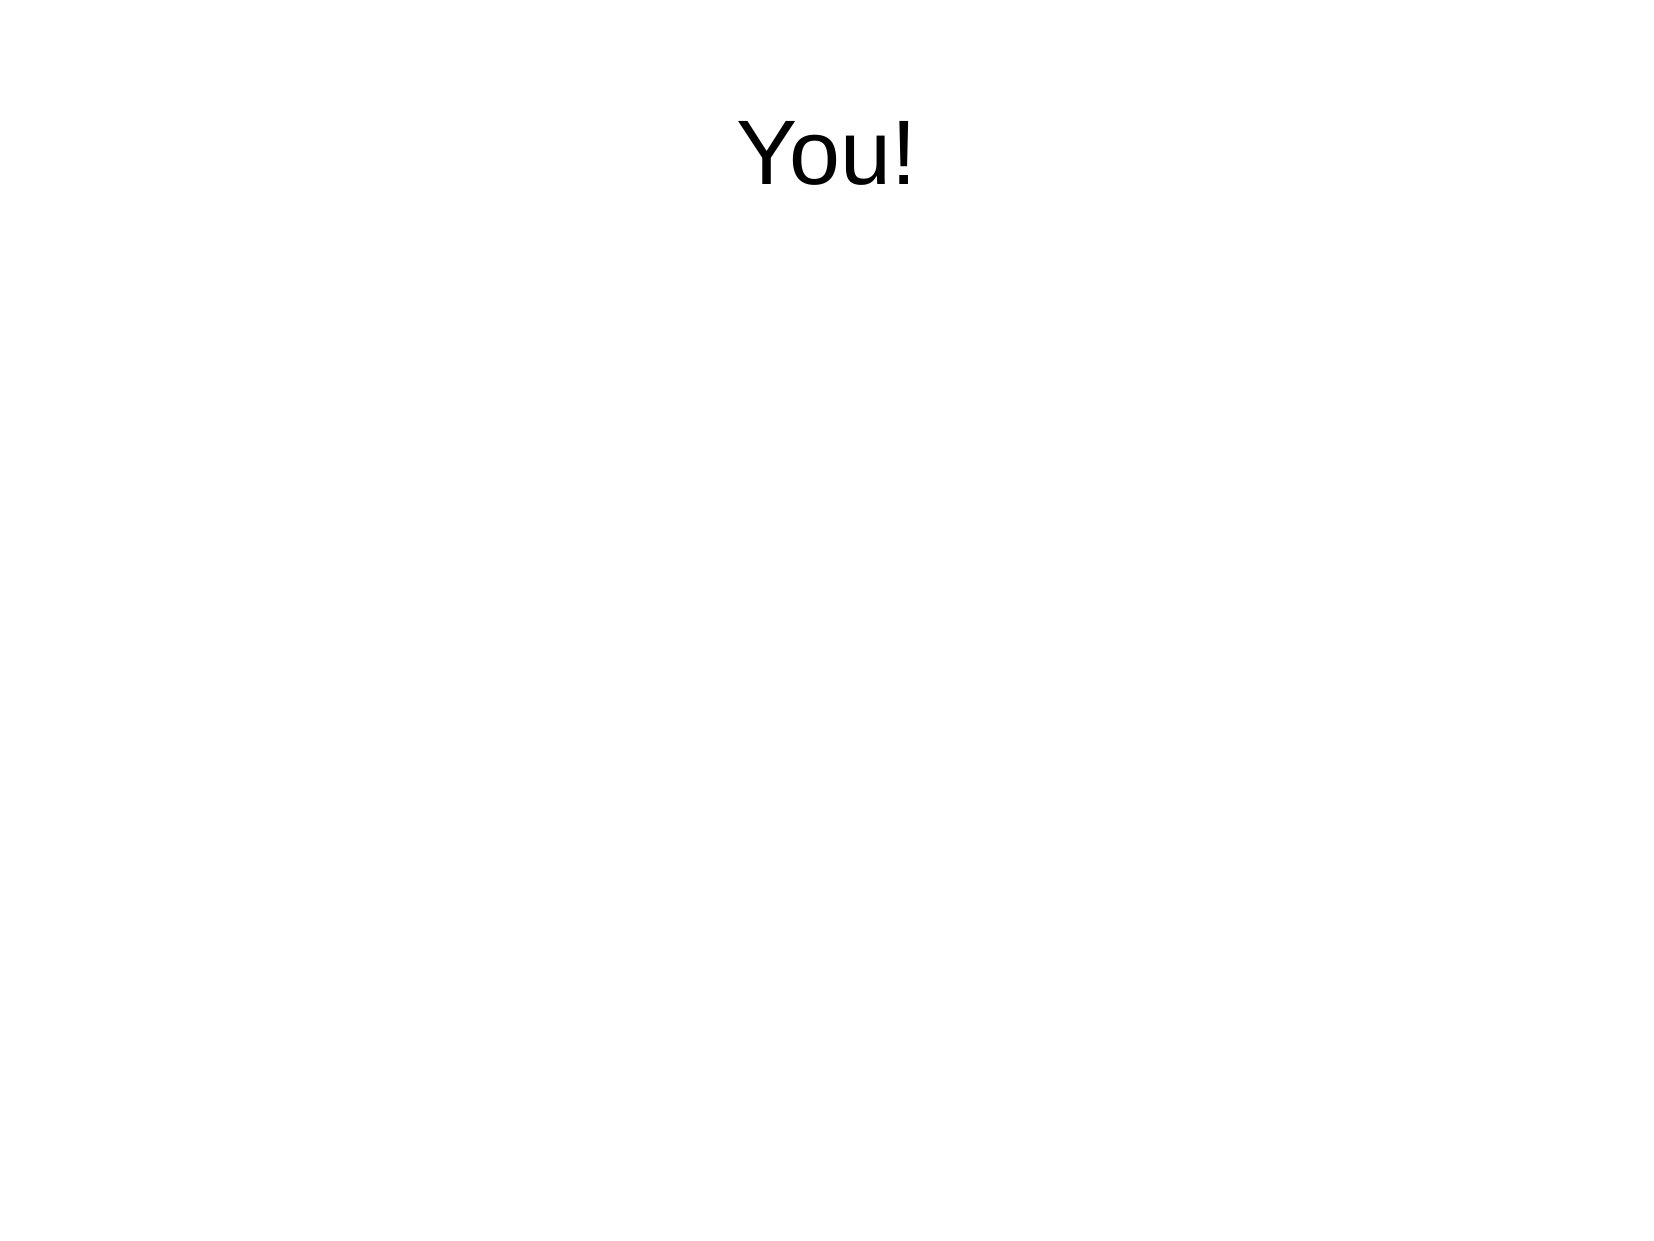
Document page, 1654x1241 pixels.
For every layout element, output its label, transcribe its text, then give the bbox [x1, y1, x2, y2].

title You! [82, 49, 1571, 257]
